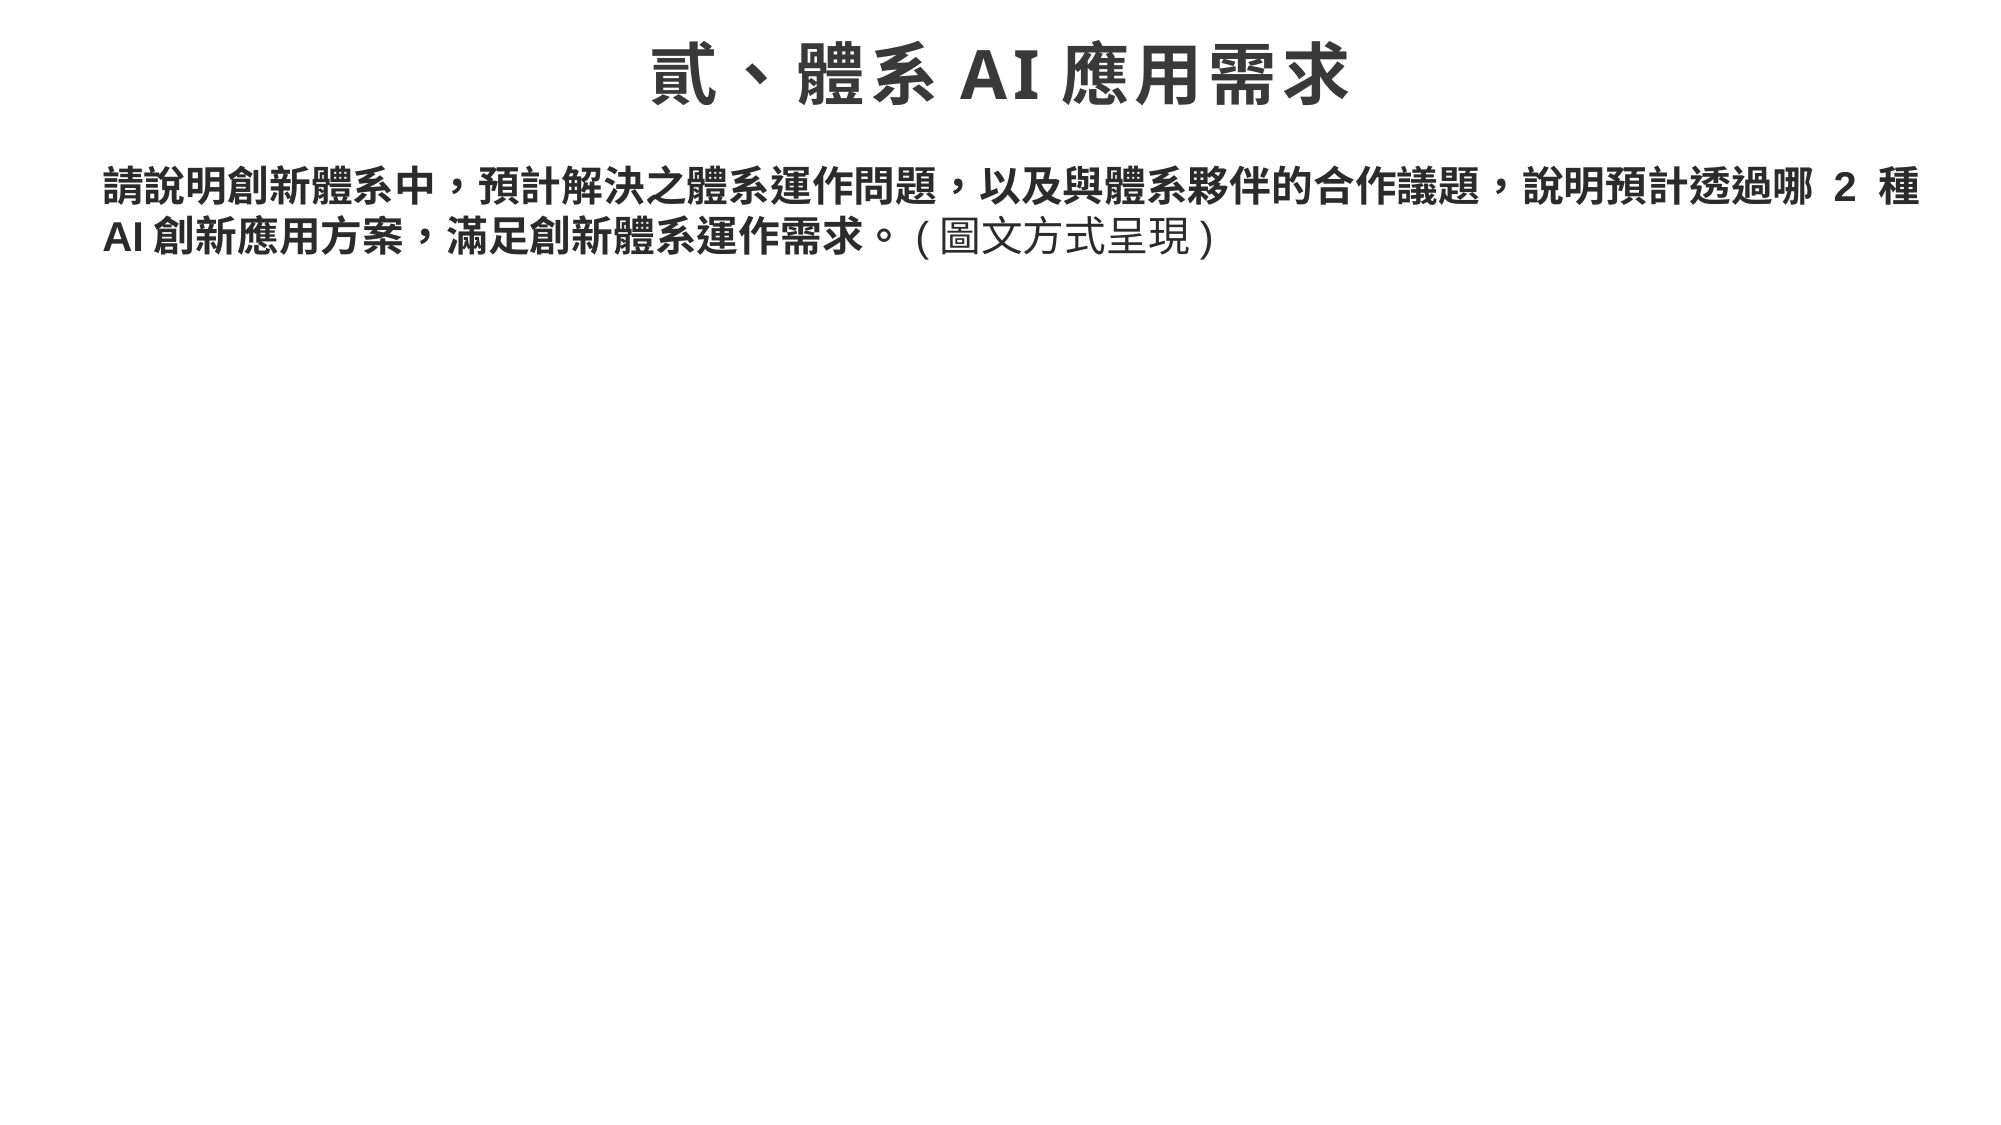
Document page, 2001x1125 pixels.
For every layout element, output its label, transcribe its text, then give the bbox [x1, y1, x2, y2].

title 貳、體系AI應用需求 [127, 9, 1873, 135]
text_box 請說明創新體系中，預計解決之體系運作問題，以及與體系夥伴的合作議題，說明預計透過哪 2 種AI創新應用方案，滿足創新體系運作需求。(圖文方式呈現) [87, 151, 1959, 672]
